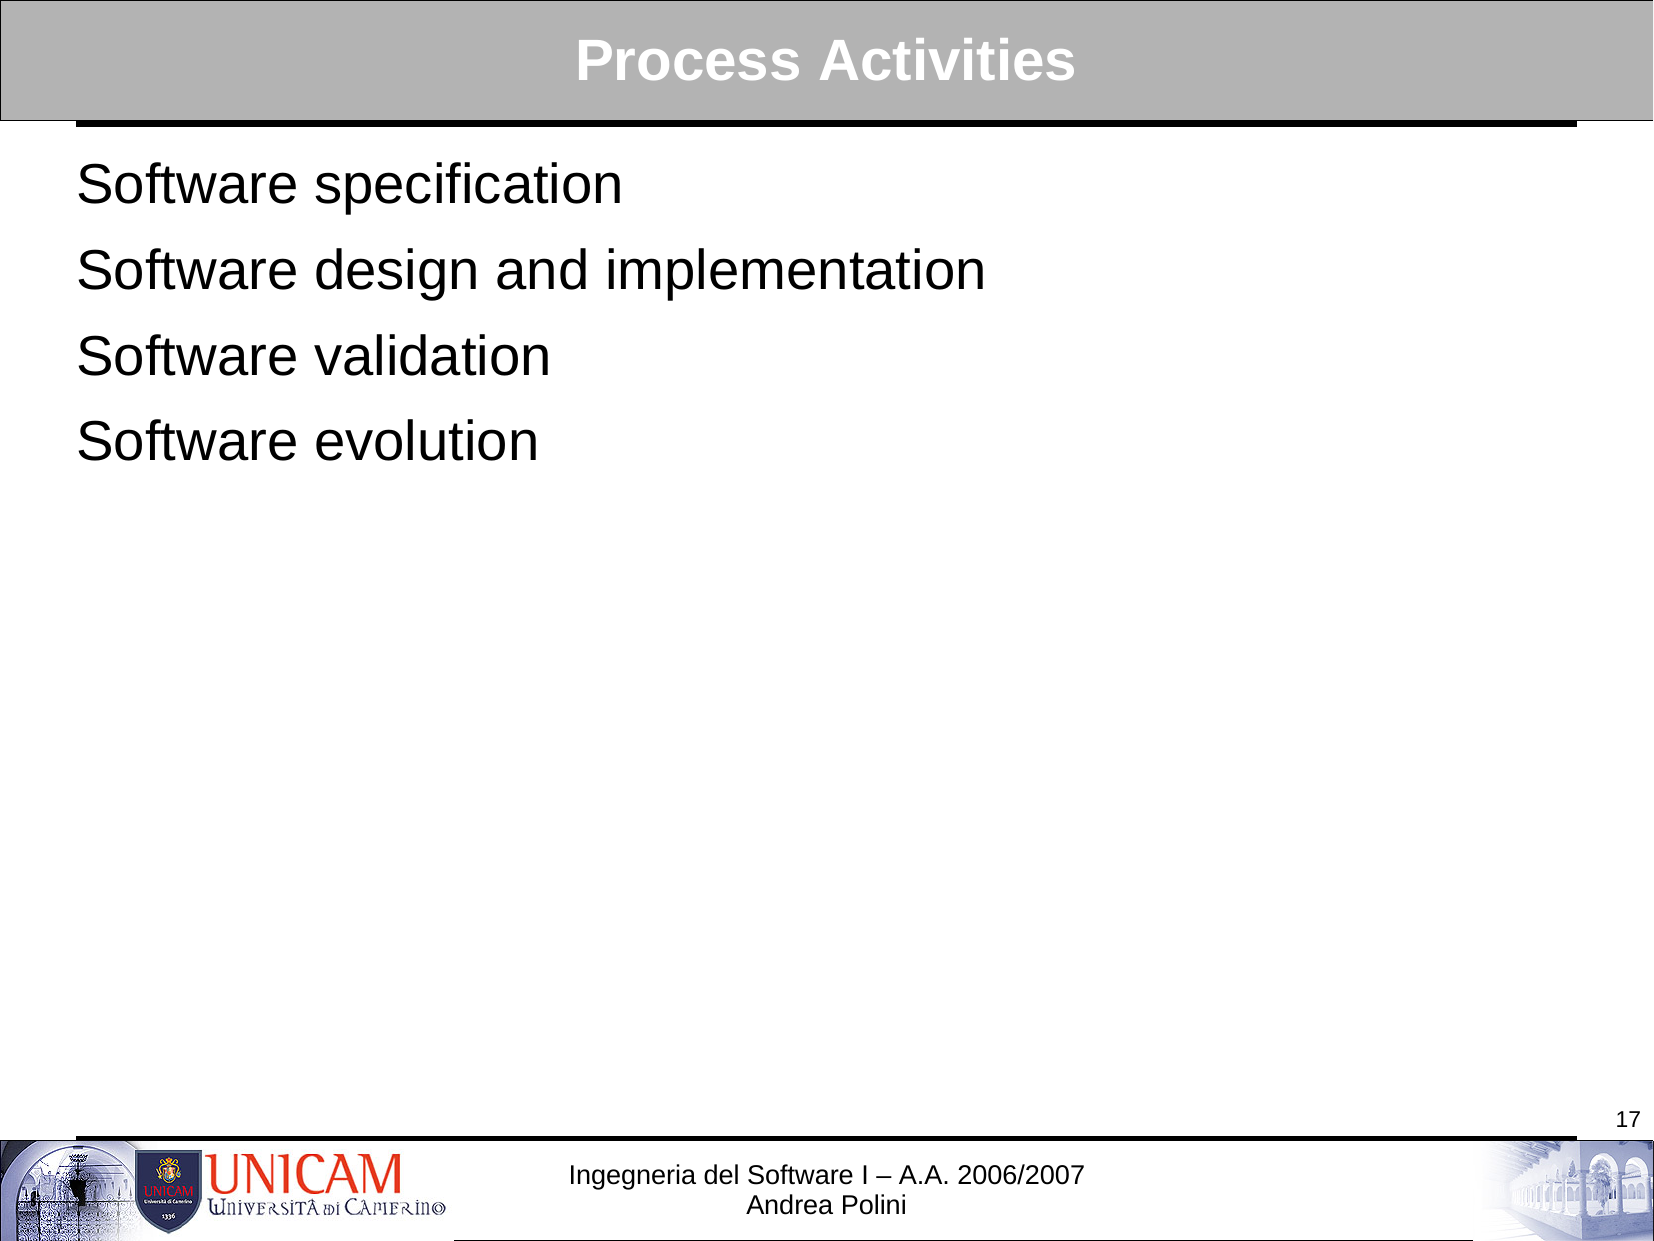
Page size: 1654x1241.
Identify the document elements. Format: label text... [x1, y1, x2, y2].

picture [0, 1141, 454, 1241]
picture [1473, 1141, 1654, 1241]
list Software specification Software design and implementation Software validation Software evolution [76, 152, 1577, 671]
title Process Activities [0, 0, 1653, 121]
